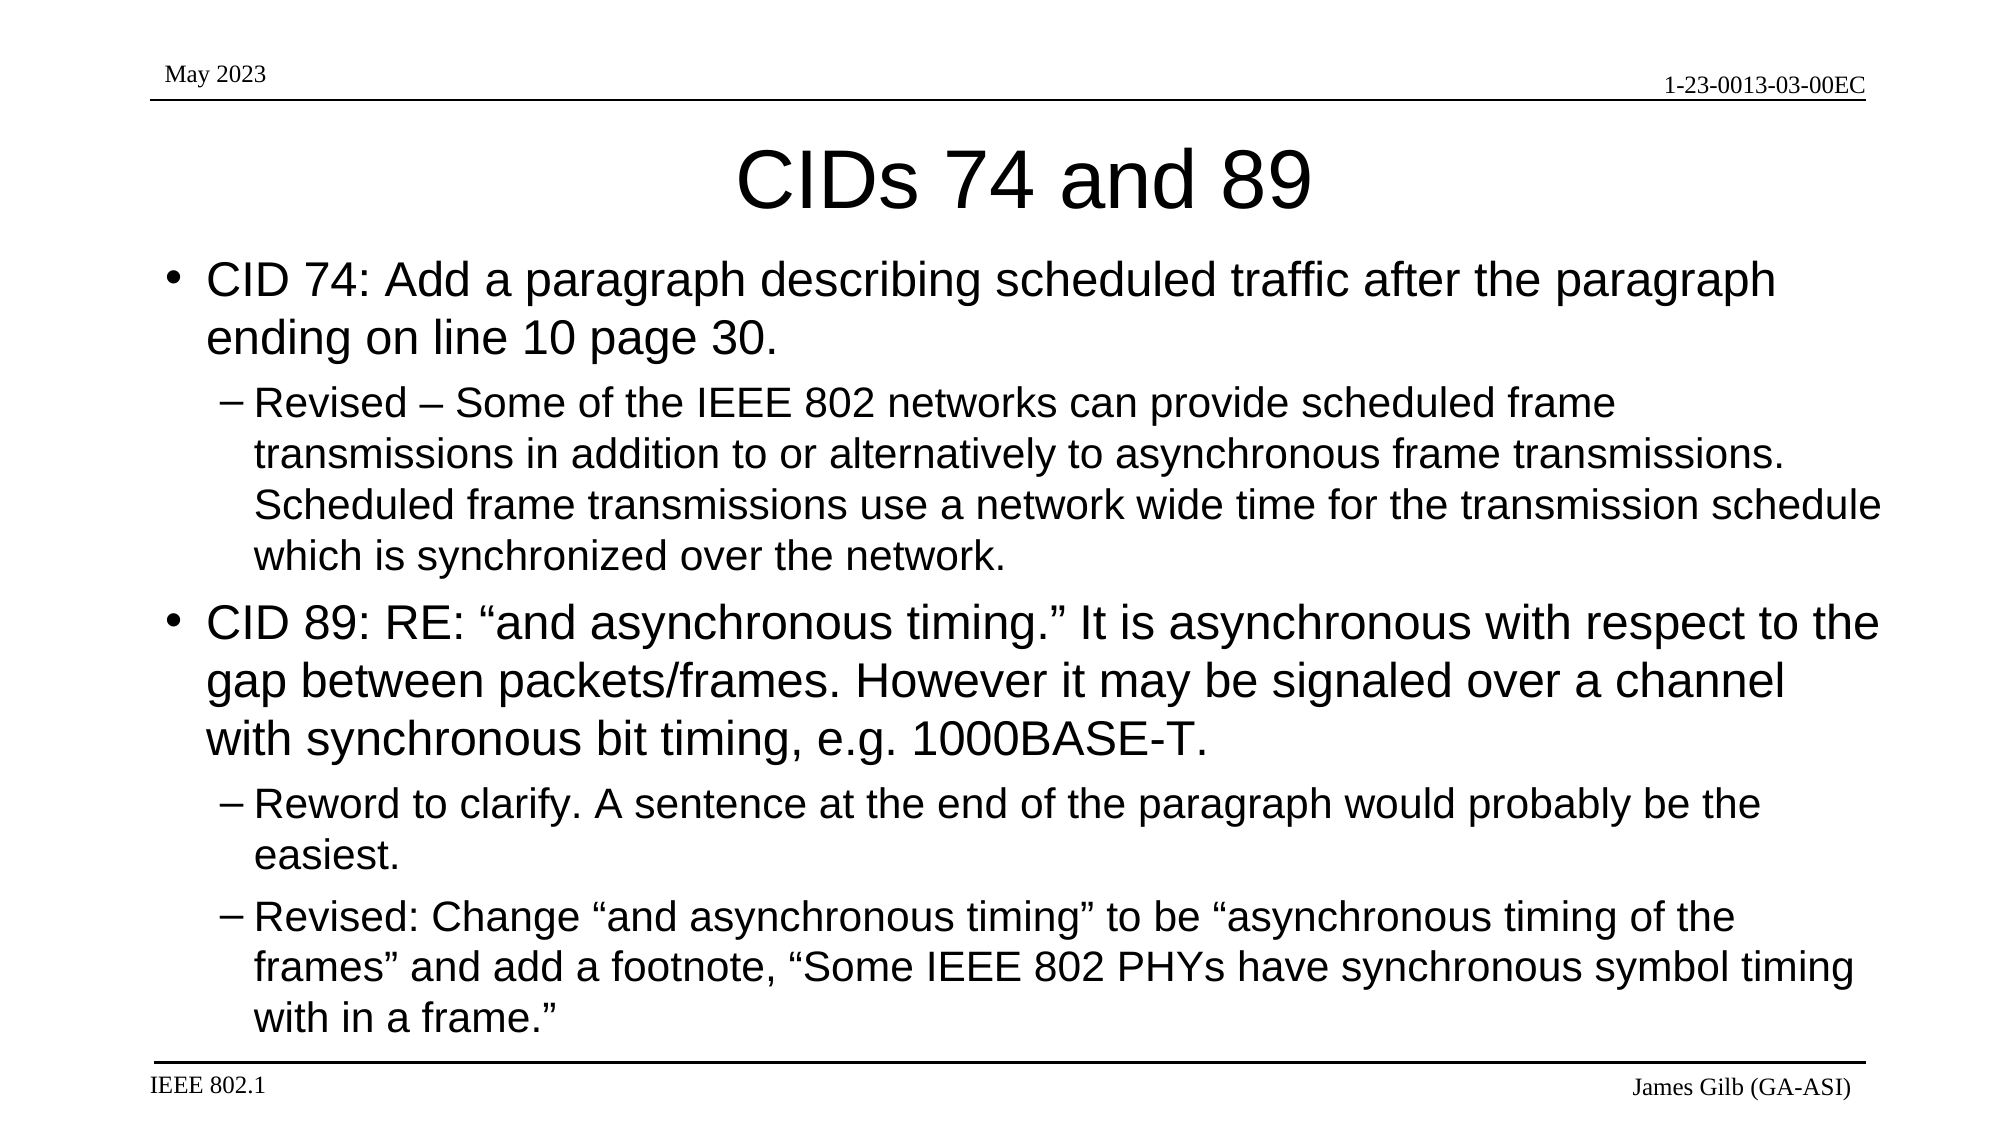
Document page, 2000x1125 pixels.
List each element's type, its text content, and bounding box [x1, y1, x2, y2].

title CIDs 74 and 89 [149, 112, 1900, 238]
list CID 74: Add a paragraph describing scheduled traffic after the paragraph ending on line 10 page 30. Revised – Some of the IEEE 802 networks can provide scheduled frame transmissions in addition to or alternatively to asynchronous frame transmissions. Scheduled frame transmissions use a network wide time for the transmission schedule which is synchronized over the network. CID 89: RE: “and asynchronous timing.” It is asynchronous with respect to the gap between packets/frames. However it may be signaled over a channel with synchronous bit timing, e.g. 1000BASE-T. Reword to clarify. A sentence at the end of the paragraph would probably be the easiest. Revised: Change “and asynchronous timing” to be “asynchronous timing of the frames” and add a footnote, “Some IEEE 802 PHYs have synchronous symbol timing with in a frame.” [149, 239, 1900, 1051]
